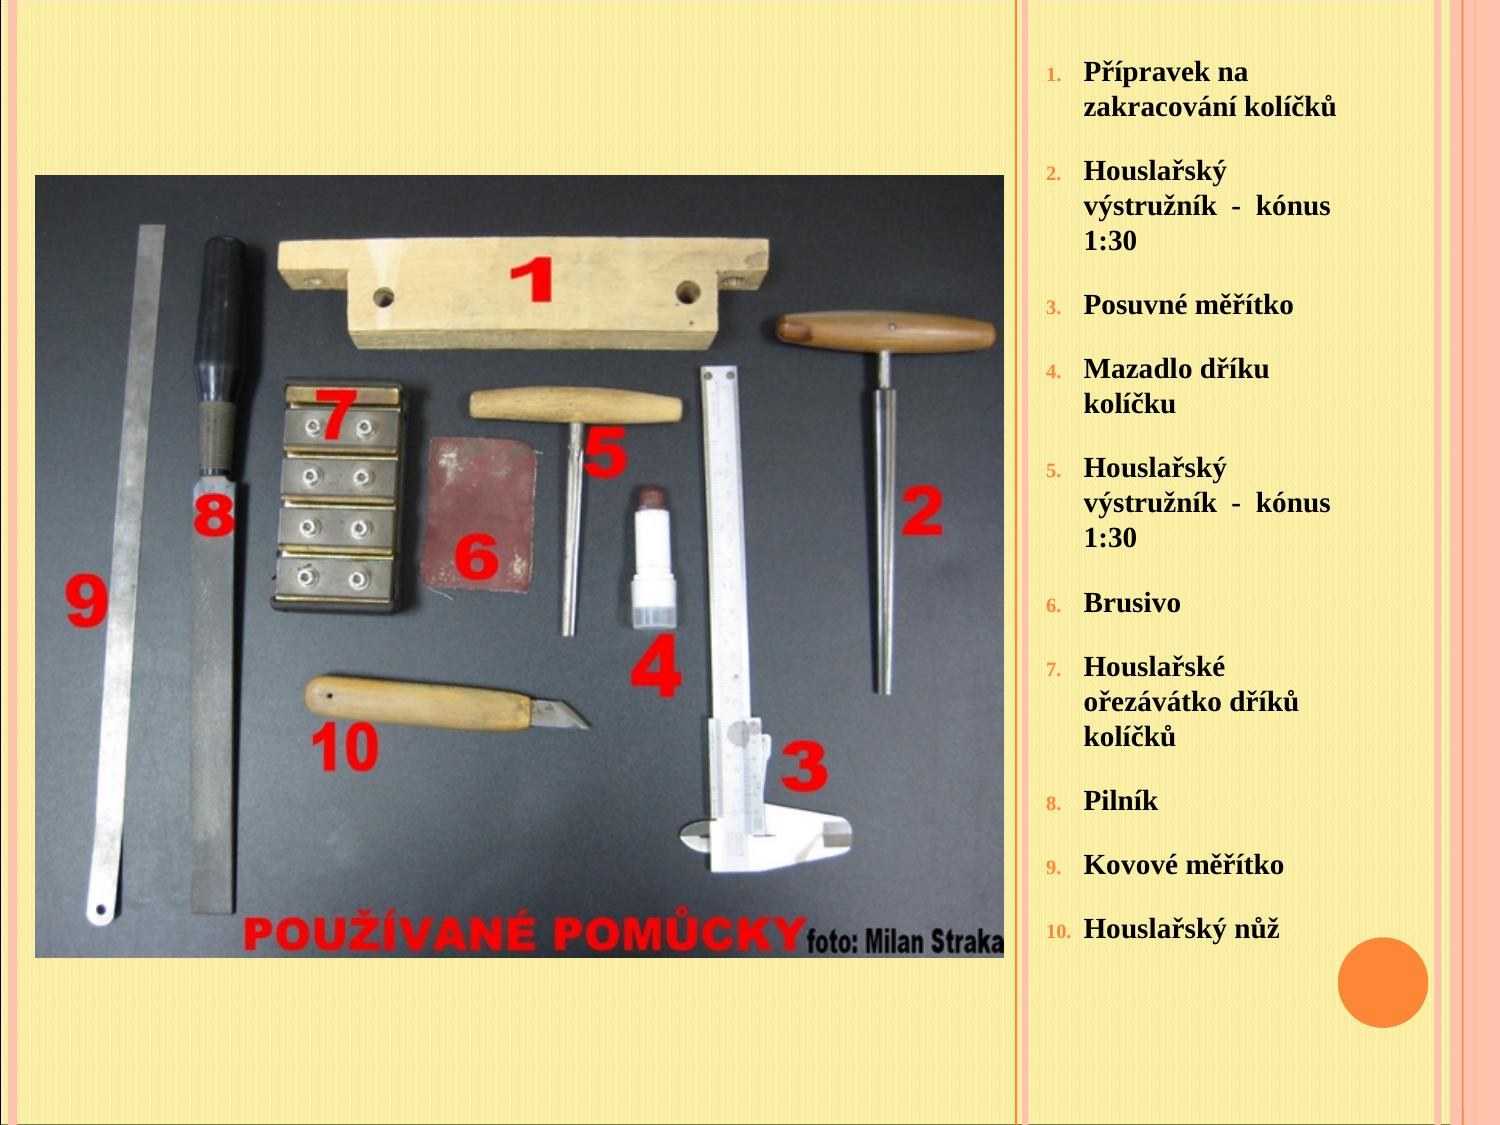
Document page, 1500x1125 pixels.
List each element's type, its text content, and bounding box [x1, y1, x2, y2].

picture [0, 0, 8, 1125]
text_box Přípravek na zakracování kolíčků Houslařský výstružník - kónus 1:30 Posuvné měřítko Mazadlo dříku kolíčku Houslařský výstružník - kónus 1:30 Brusivo Houslařské ořezávátko dříků kolíčků Pilník Kovové měřítko Houslařský nůž [1031, 45, 1368, 961]
picture [1017, 0, 1022, 1125]
picture [1029, 0, 1434, 1125]
picture [18, 0, 1015, 1125]
picture [1441, 0, 1449, 1125]
